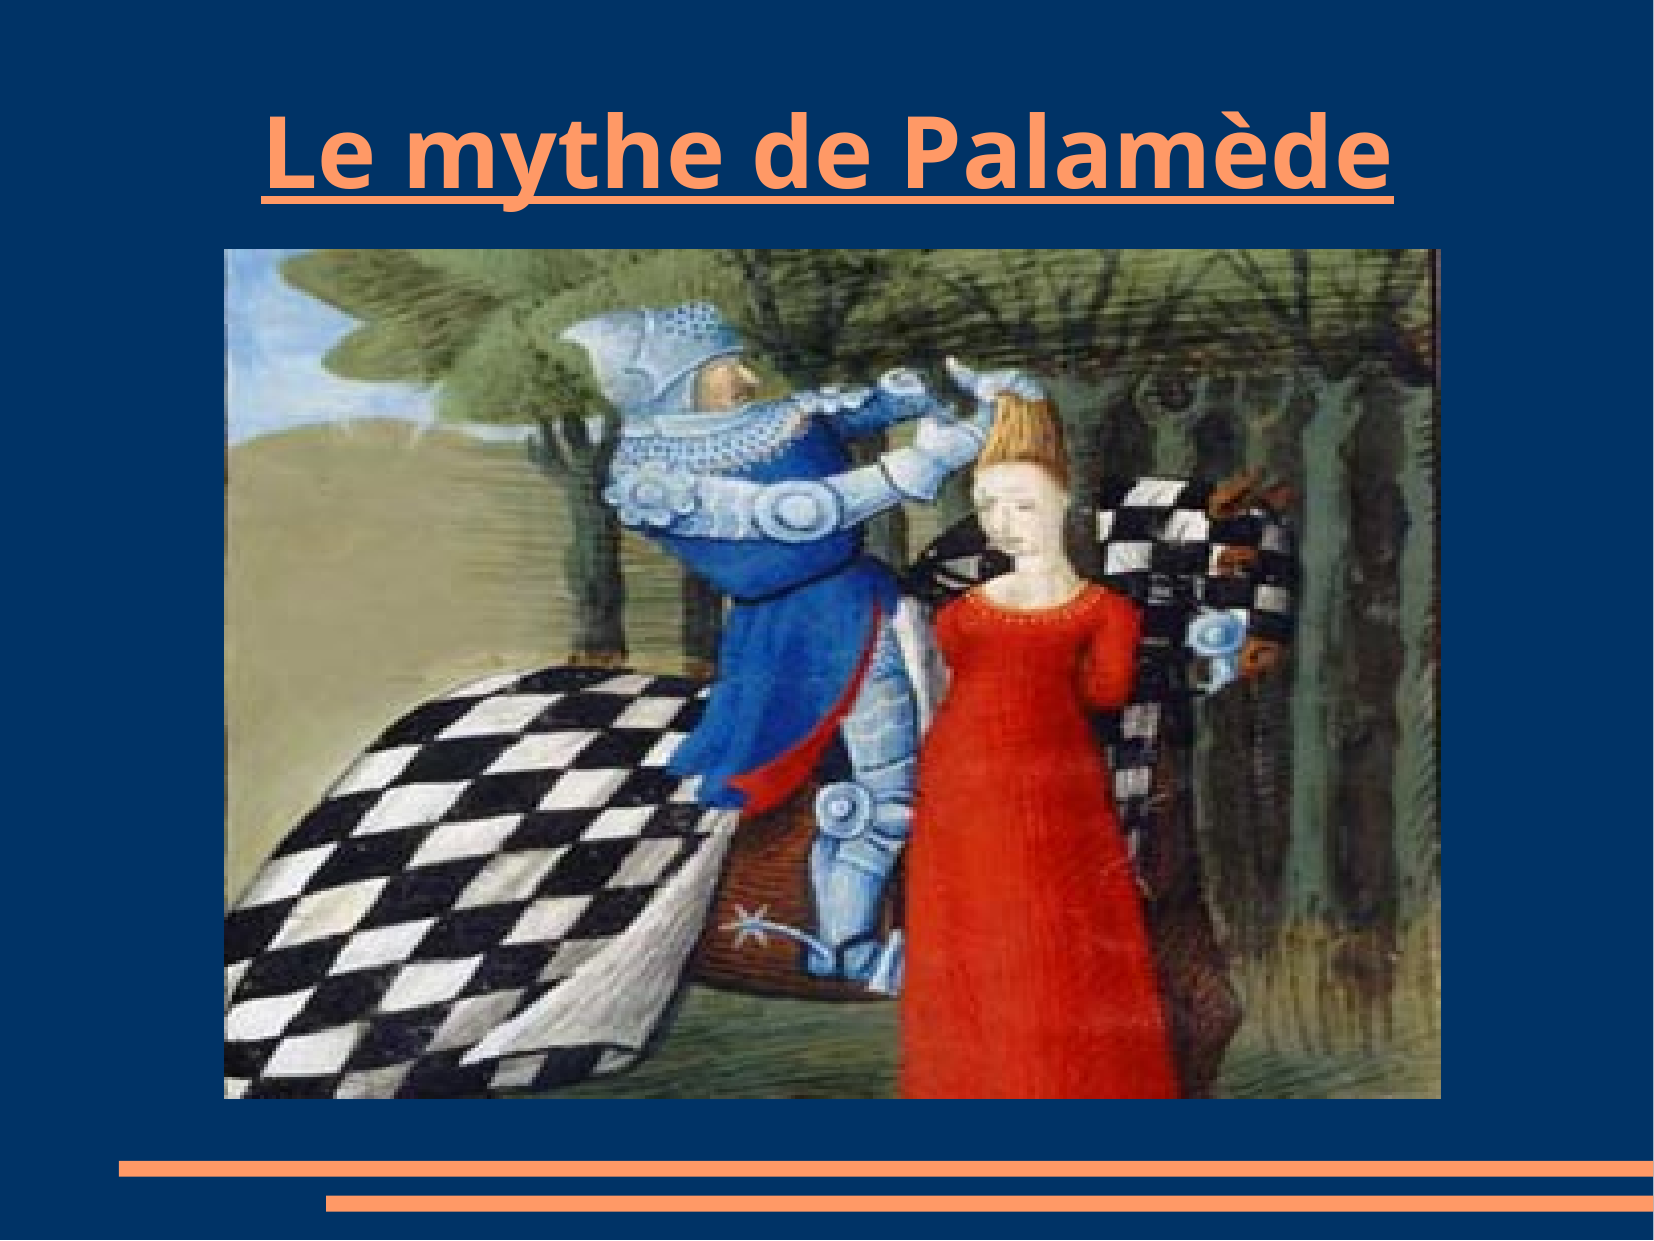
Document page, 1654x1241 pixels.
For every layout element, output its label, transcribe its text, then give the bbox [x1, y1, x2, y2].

title Le mythe de Palamède [121, 46, 1534, 254]
picture [224, 249, 1441, 1099]
